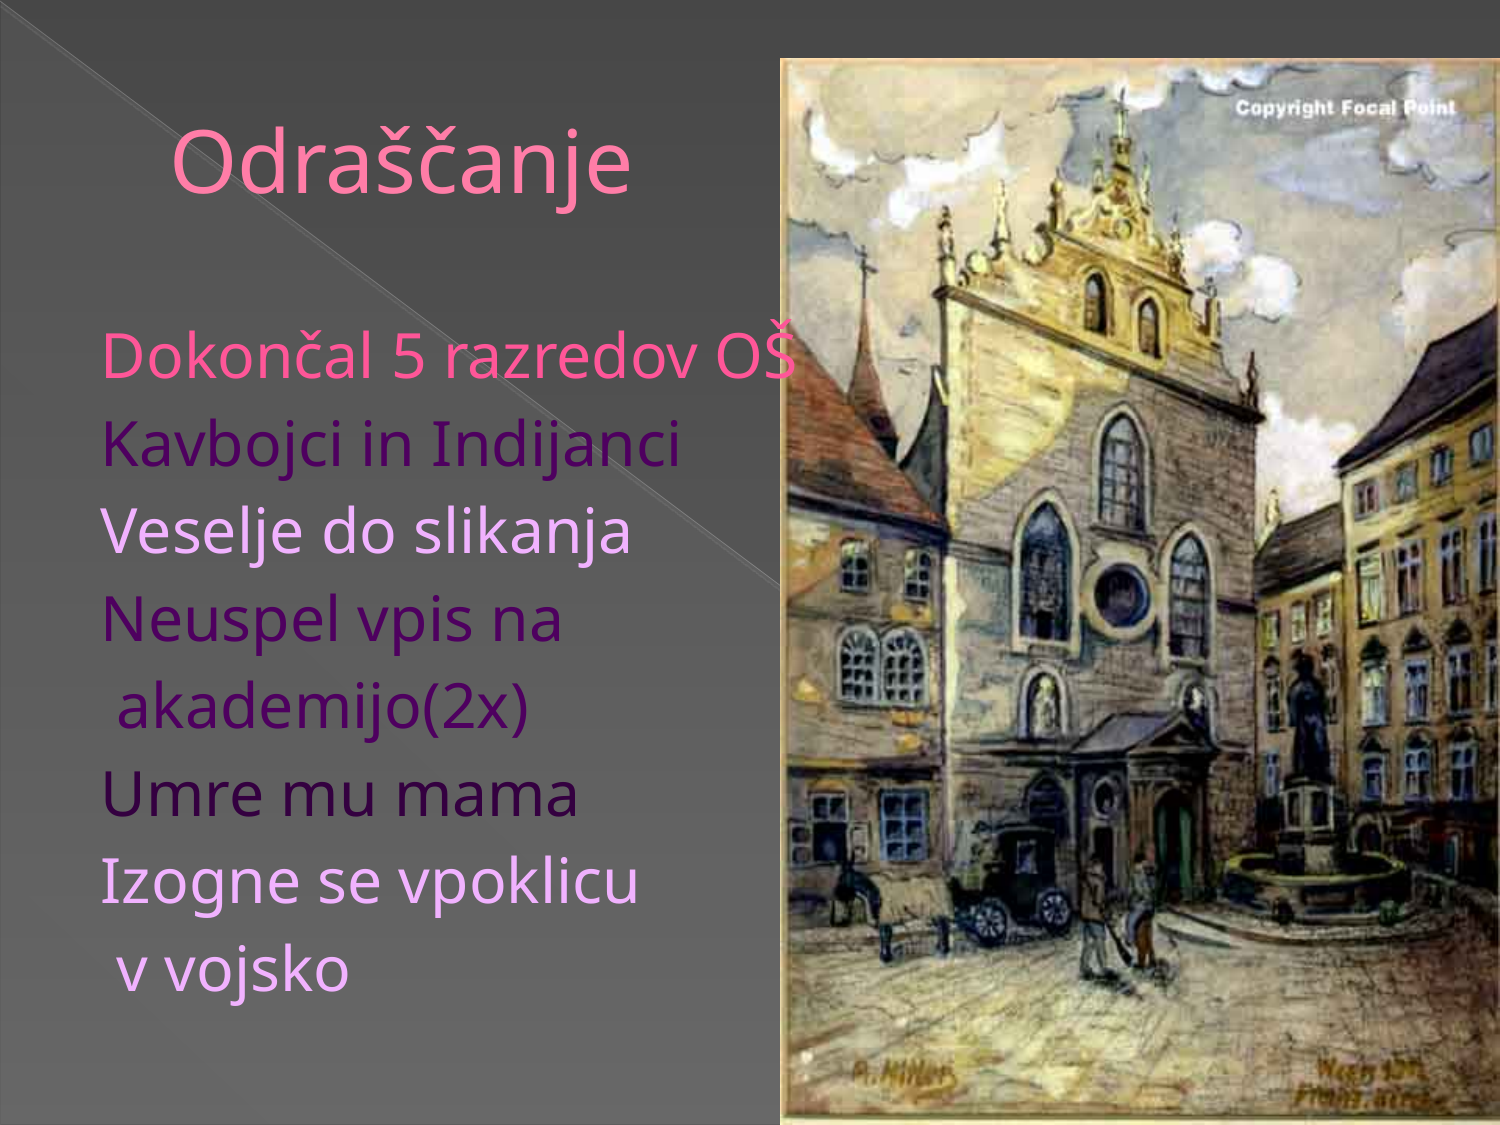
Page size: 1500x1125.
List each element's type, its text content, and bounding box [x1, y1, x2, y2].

picture [780, 58, 1500, 1125]
list Dokončal 5 razredov OŠ Kavbojci in Indijanci Veselje do slikanja Neuspel vpis na akademijo(2x) Umre mu mama Izogne se vpoklicu v vojsko [75, 308, 1425, 1059]
title Odraščanje [75, 43, 1425, 274]
